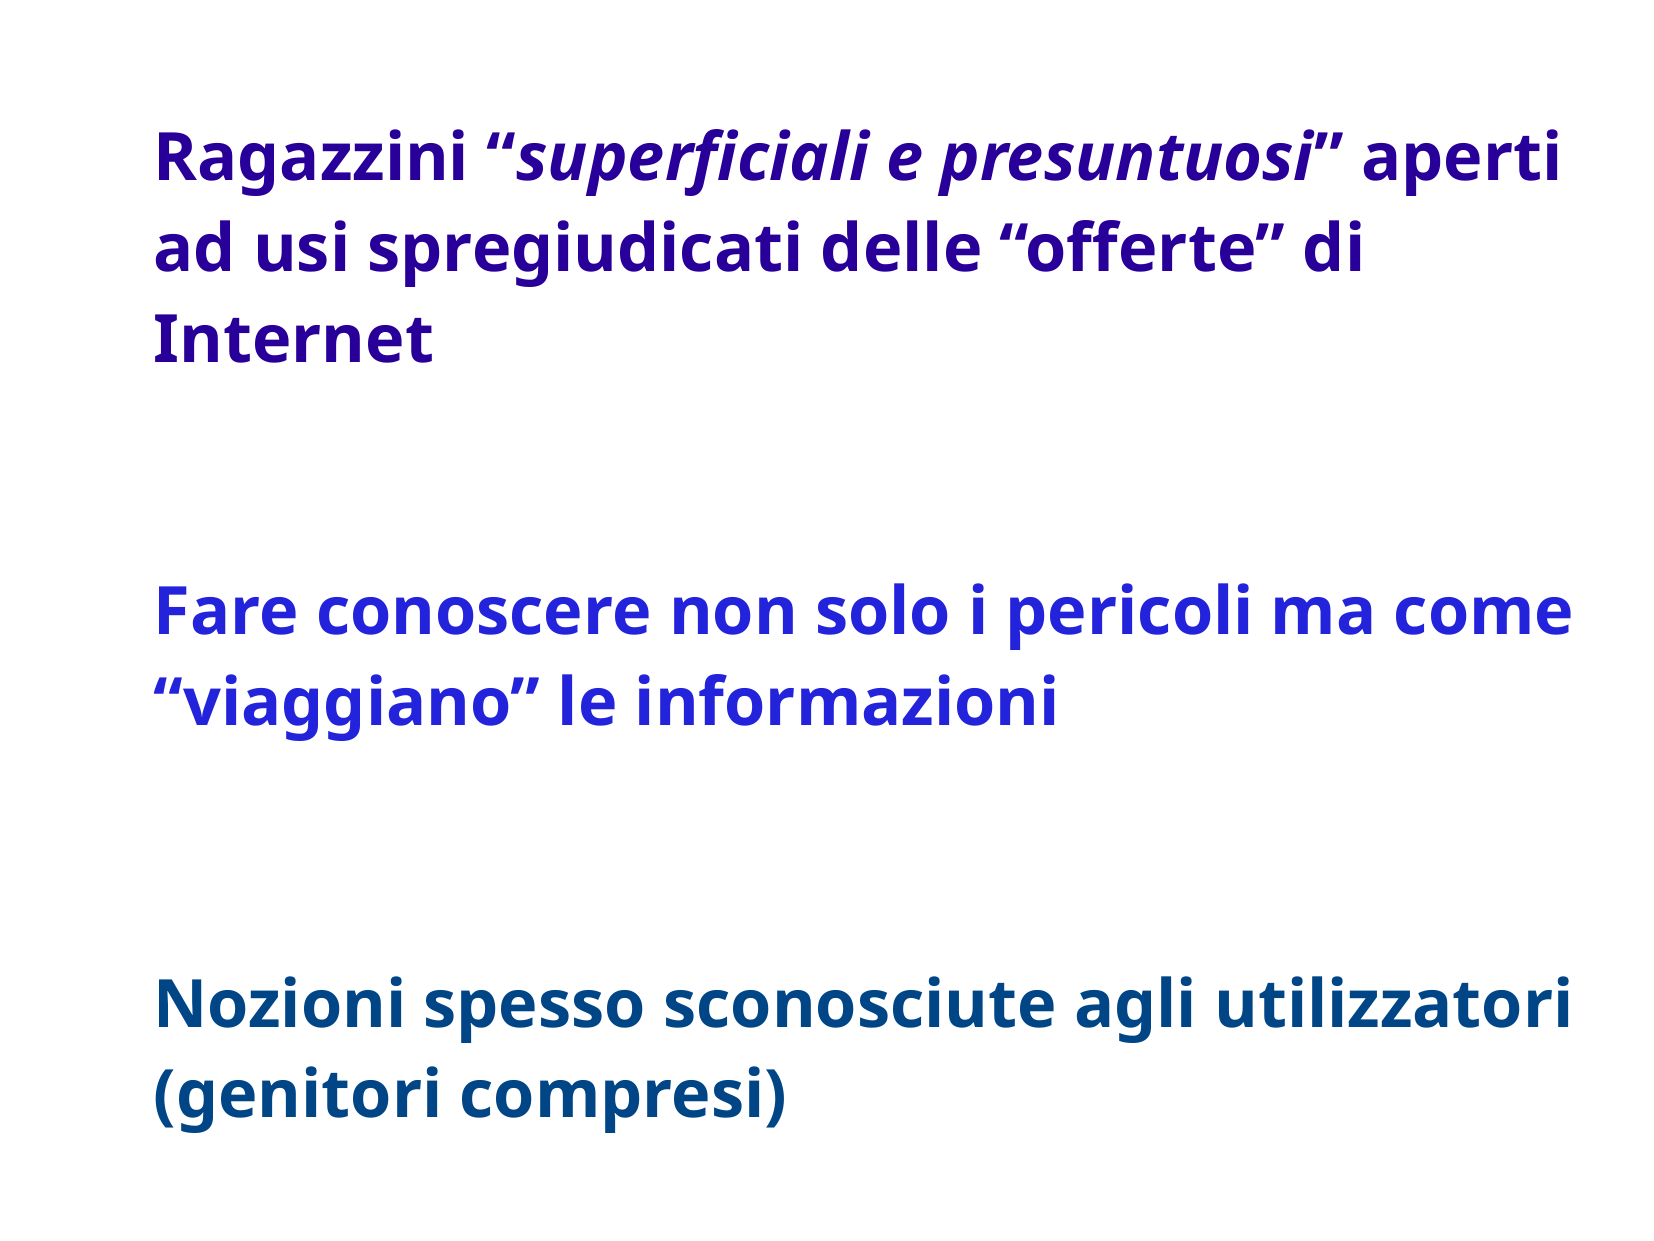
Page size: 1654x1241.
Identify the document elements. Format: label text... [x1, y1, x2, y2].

list Ragazzini “superficiali e presuntuosi” aperti ad usi spregiudicati delle “offerte” di Internet Fare conoscere non solo i pericoli ma come “viaggiano” le informazioni Nozioni spesso sconosciute agli utilizzatori (genitori compresi) [82, 109, 1629, 1099]
